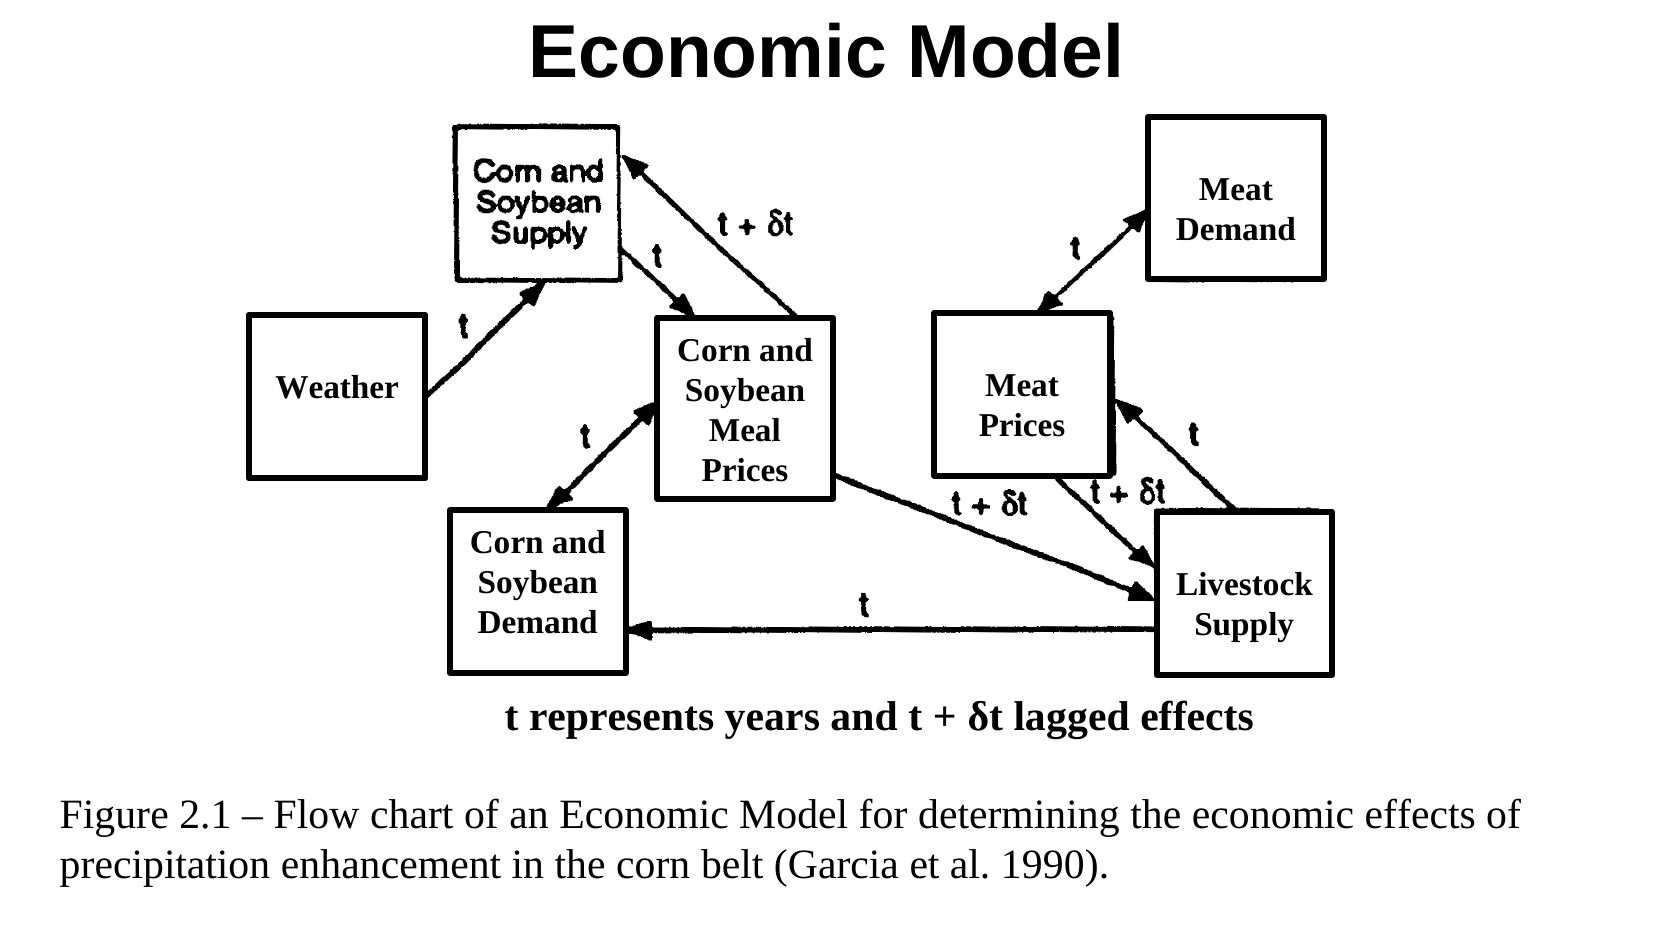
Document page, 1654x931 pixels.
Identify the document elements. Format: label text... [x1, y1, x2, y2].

text_box Weather [249, 315, 426, 478]
text_box Corn and Soybean Meal Prices [657, 317, 833, 499]
text_box Figure 2.1 – Flow chart of an Economic Model for determining the economic effects of precipitation enhancement in the corn belt (Garcia et al. 1990). [44, 779, 1613, 895]
text_box Corn and Soybean Demand [450, 510, 626, 673]
text_box Meat Demand [1148, 116, 1324, 280]
text_box t represents years and t + δt lagged effects [479, 681, 1305, 747]
text_box Meat Prices [934, 312, 1111, 476]
text_box Livestock Supply [1156, 512, 1333, 676]
picture [224, 99, 1356, 755]
title Economic Model [0, 0, 1654, 106]
